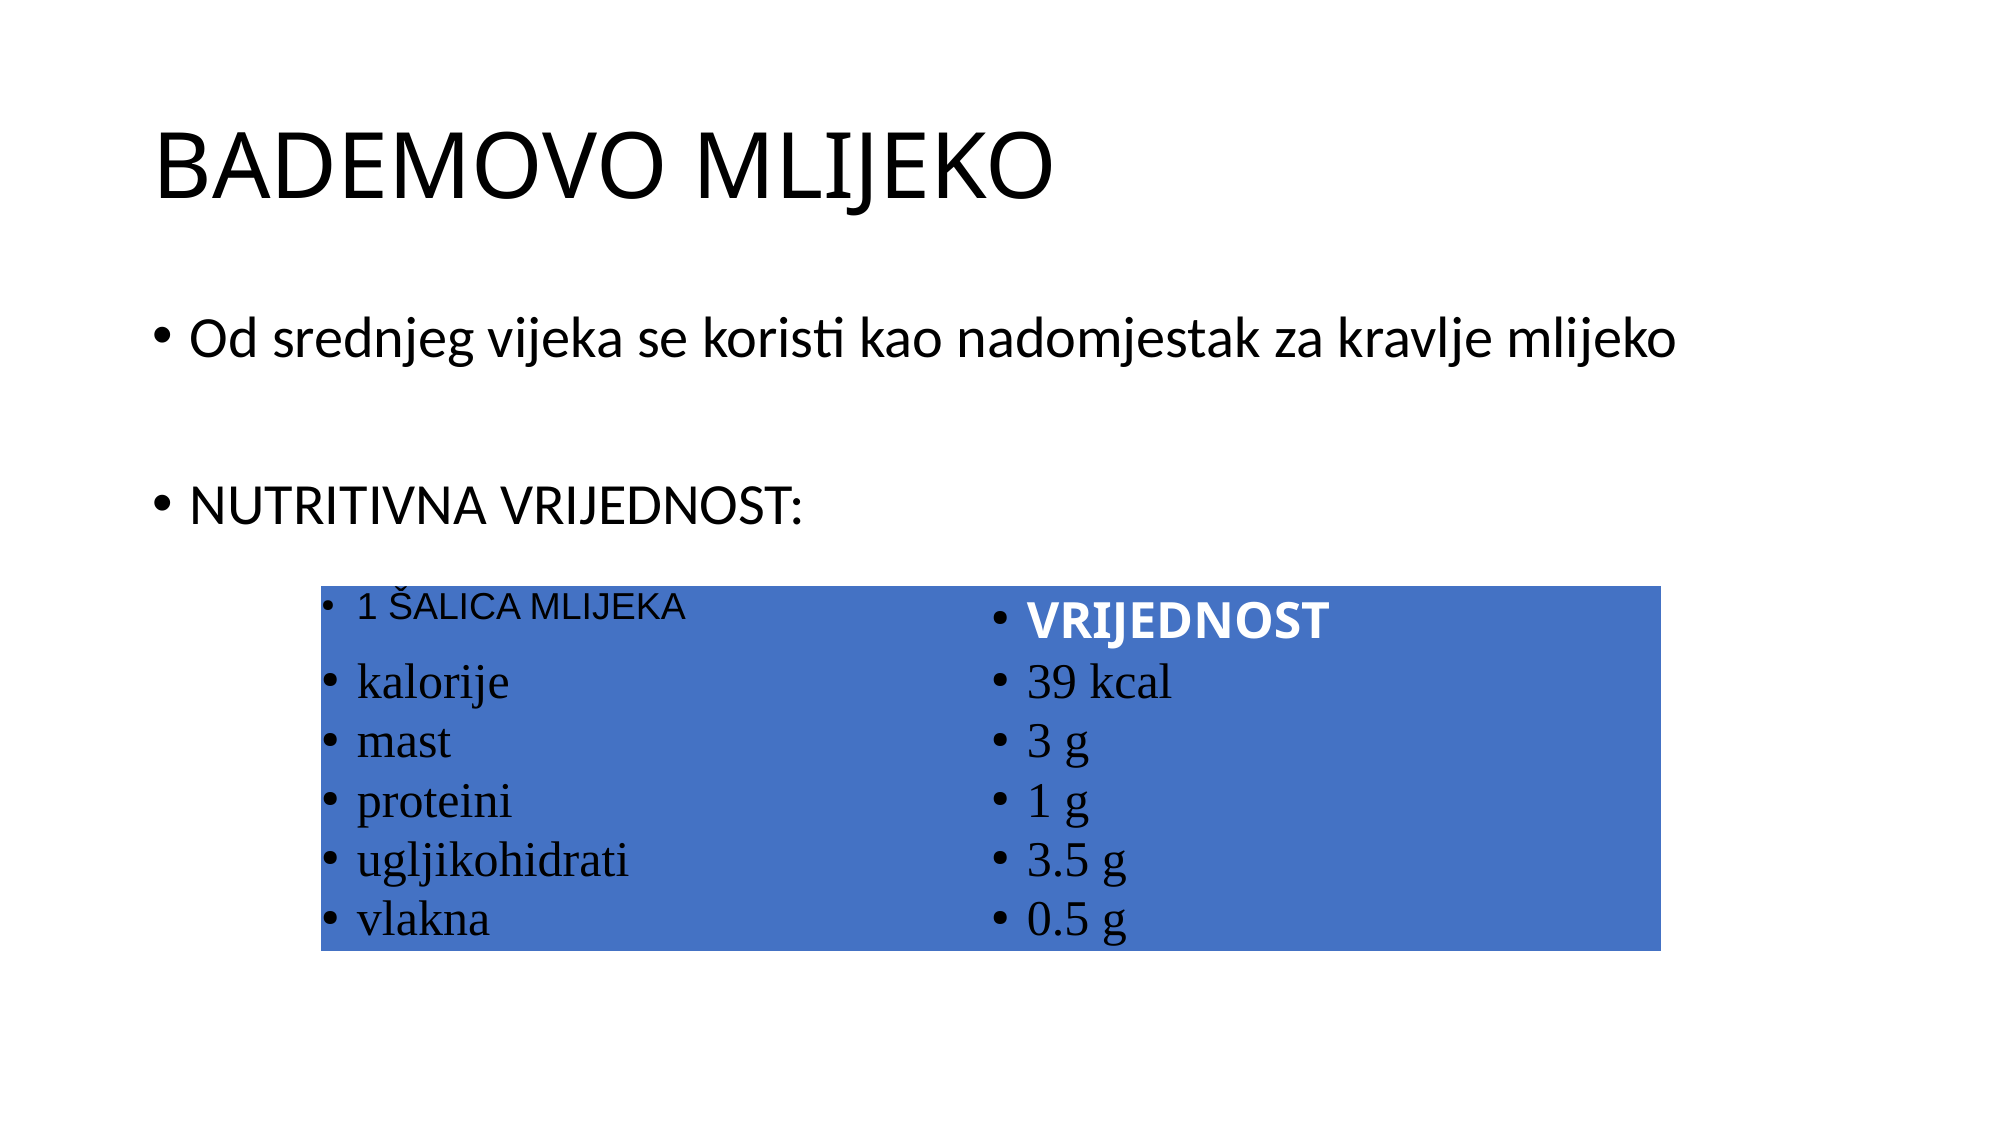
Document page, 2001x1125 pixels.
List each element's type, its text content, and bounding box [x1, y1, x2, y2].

title BADEMOVO MLIJEKO [137, 59, 1863, 278]
table_header 1 ŠALICA MLIJEKA [321, 586, 991, 654]
table_cell 0.5 g [991, 891, 1661, 951]
table_cell kalorije [321, 654, 991, 713]
table_cell mast [321, 713, 991, 773]
table_cell 3.5 g [991, 832, 1661, 891]
table_cell 3 g [991, 713, 1661, 773]
list Od srednjeg vijeka se koristi kao nadomjestak za kravlje mlijeko NUTRITIVNA VRIJEDNOST: [137, 299, 1863, 1014]
table_cell 39 kcal [991, 654, 1661, 713]
table_cell 1 g [991, 773, 1661, 832]
table_cell proteini [321, 773, 991, 832]
table_cell vlakna [321, 891, 991, 951]
table_cell ugljikohidrati [321, 832, 991, 891]
table_header VRIJEDNOST [991, 586, 1661, 654]
